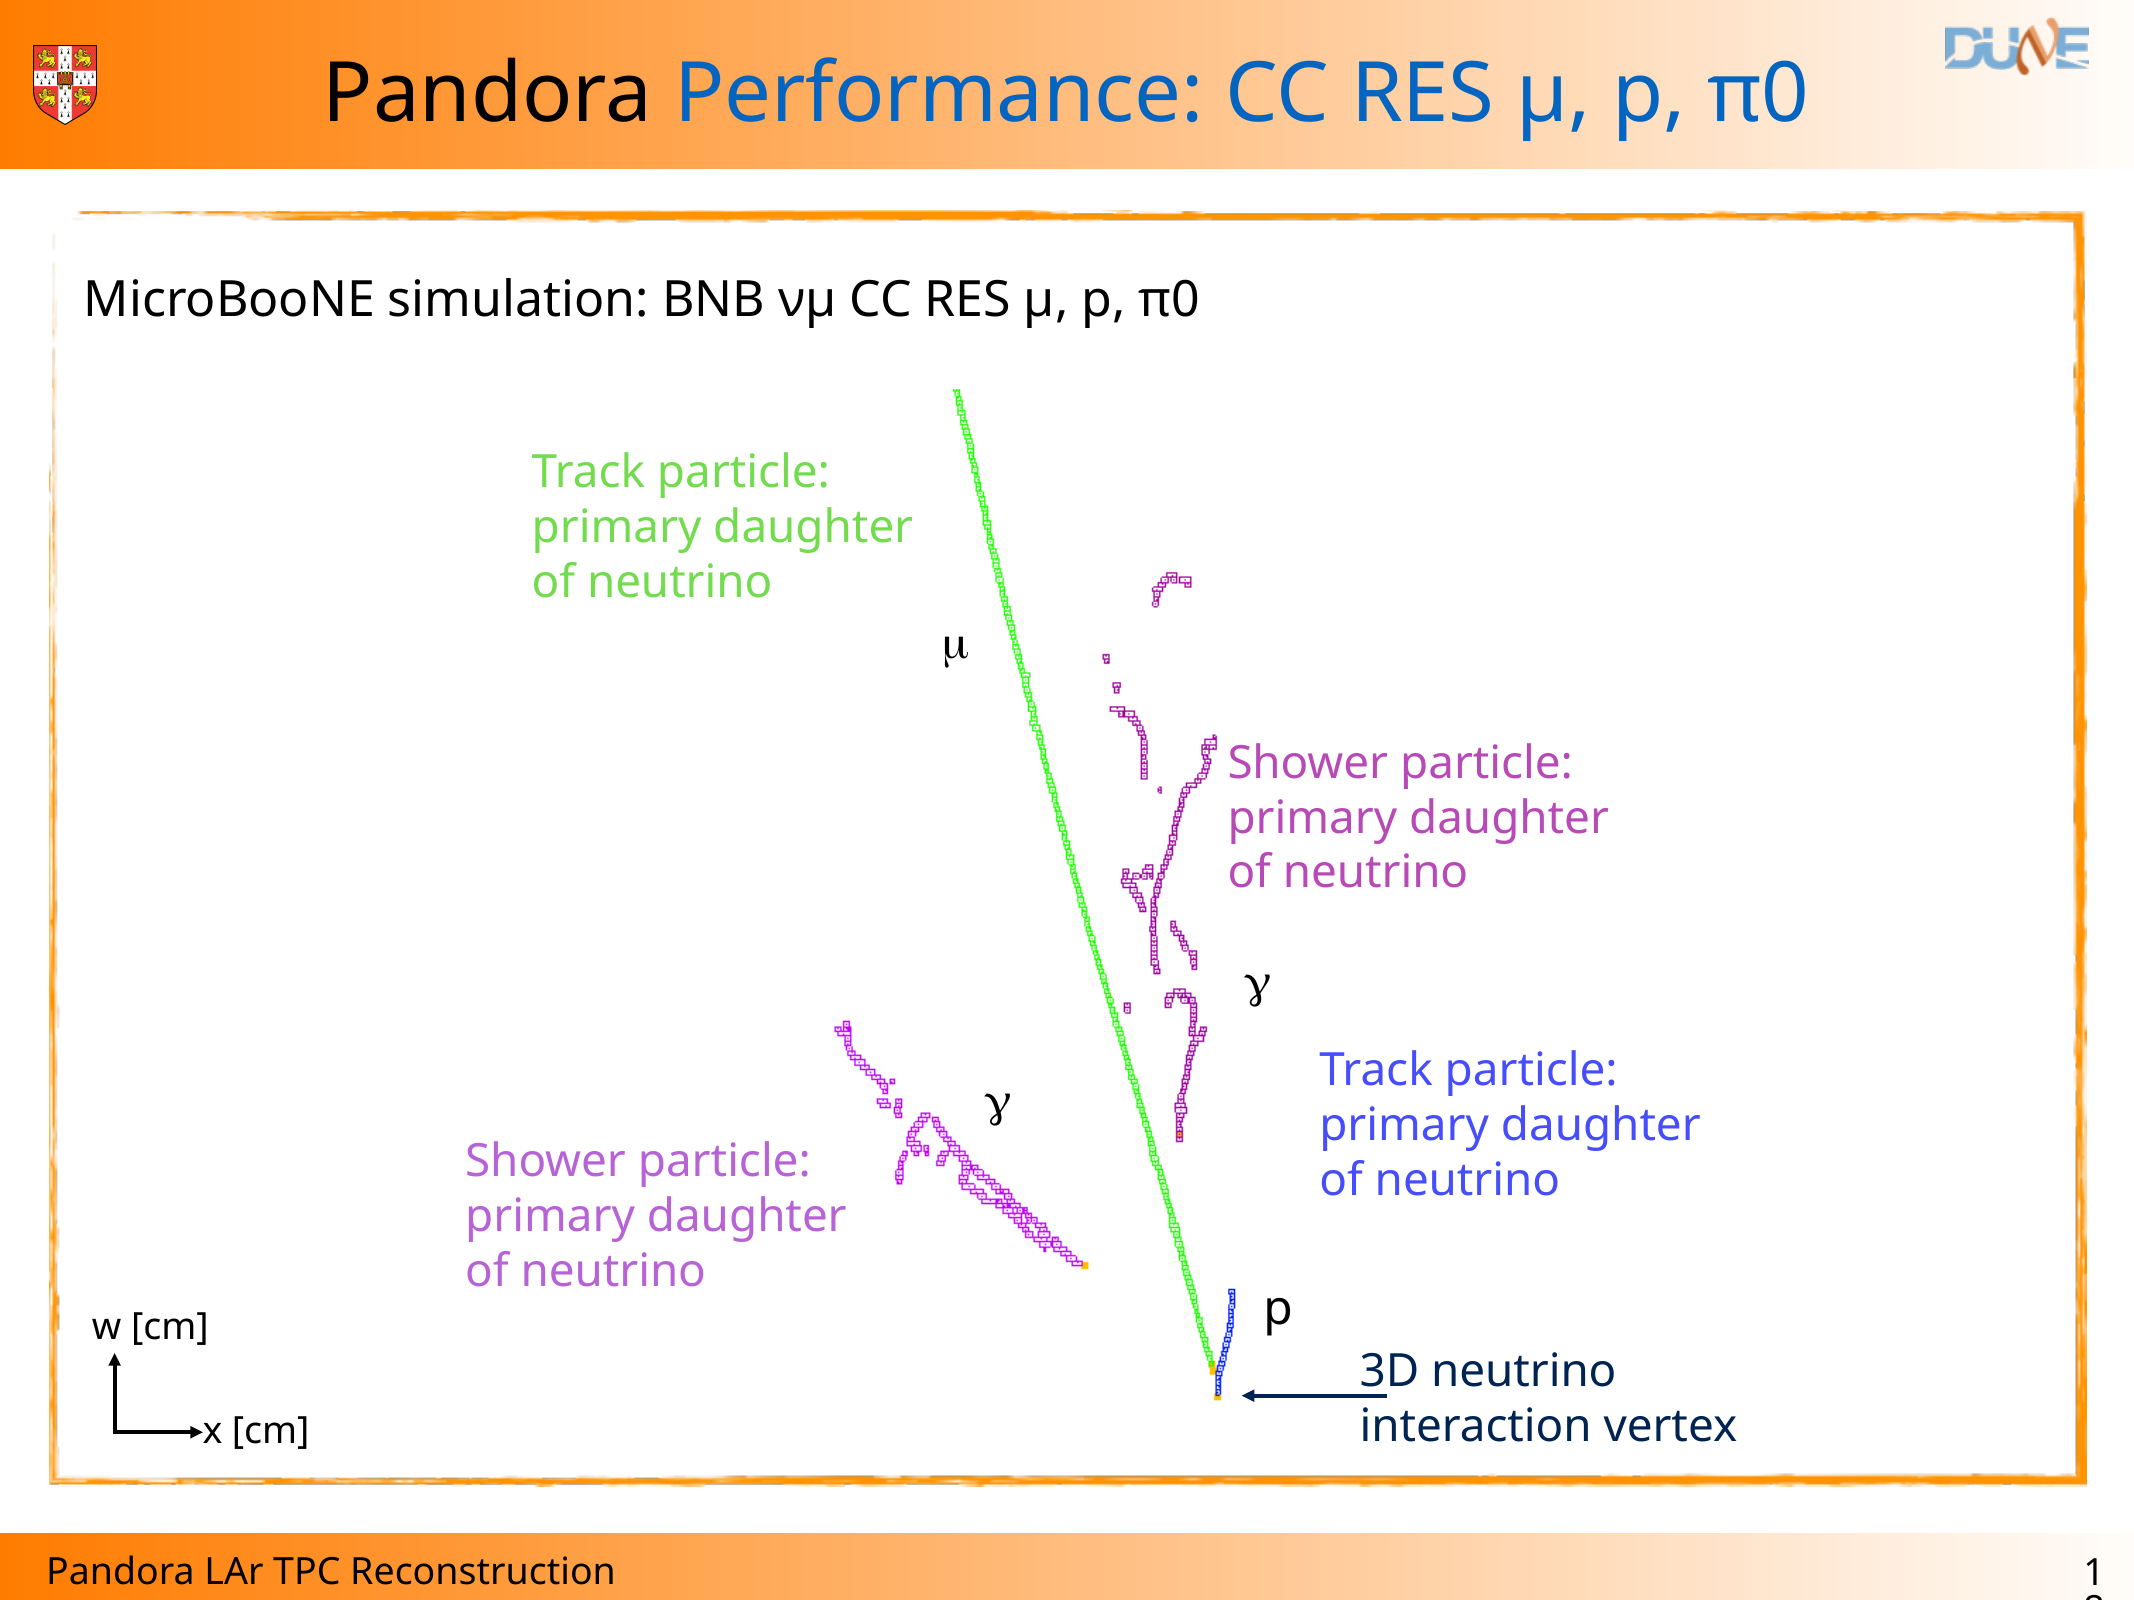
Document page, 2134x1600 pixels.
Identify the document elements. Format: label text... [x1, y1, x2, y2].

text_box w [cm] [83, 1293, 230, 1355]
text_box w [cm] [433, 1533, 438, 1600]
picture [49, 210, 2087, 1487]
text_box <number> [2075, 1539, 2132, 1600]
text_box x [cm] [194, 1397, 332, 1459]
text_box g [976, 1059, 1040, 1134]
text_box Shower particle: primary daughter of neutrino [456, 1095, 876, 1332]
picture [1944, 17, 2090, 76]
text_box m [933, 602, 996, 677]
text_box 3D neutrino interaction vertex [1351, 1332, 1806, 1459]
text_box <number> [942, 1533, 949, 1600]
text_box Track particle: primary daughter of neutrino [1311, 1003, 1730, 1241]
picture [33, 45, 97, 125]
text_box p [1255, 1267, 1318, 1342]
text_box Track particle: primary daughter of neutrino [523, 405, 942, 643]
text_box Shower particle: primary daughter of neutrino [1219, 696, 1638, 933]
text_box g [1236, 941, 1300, 1016]
text_box MicroBooNE simulation: BNB νμ CC RES μ, p, π0 [75, 257, 1288, 335]
text_box <number> [942, 0, 949, 27]
text_box Pandora Performance: CC RES μ, p, π0 [208, 27, 1925, 150]
